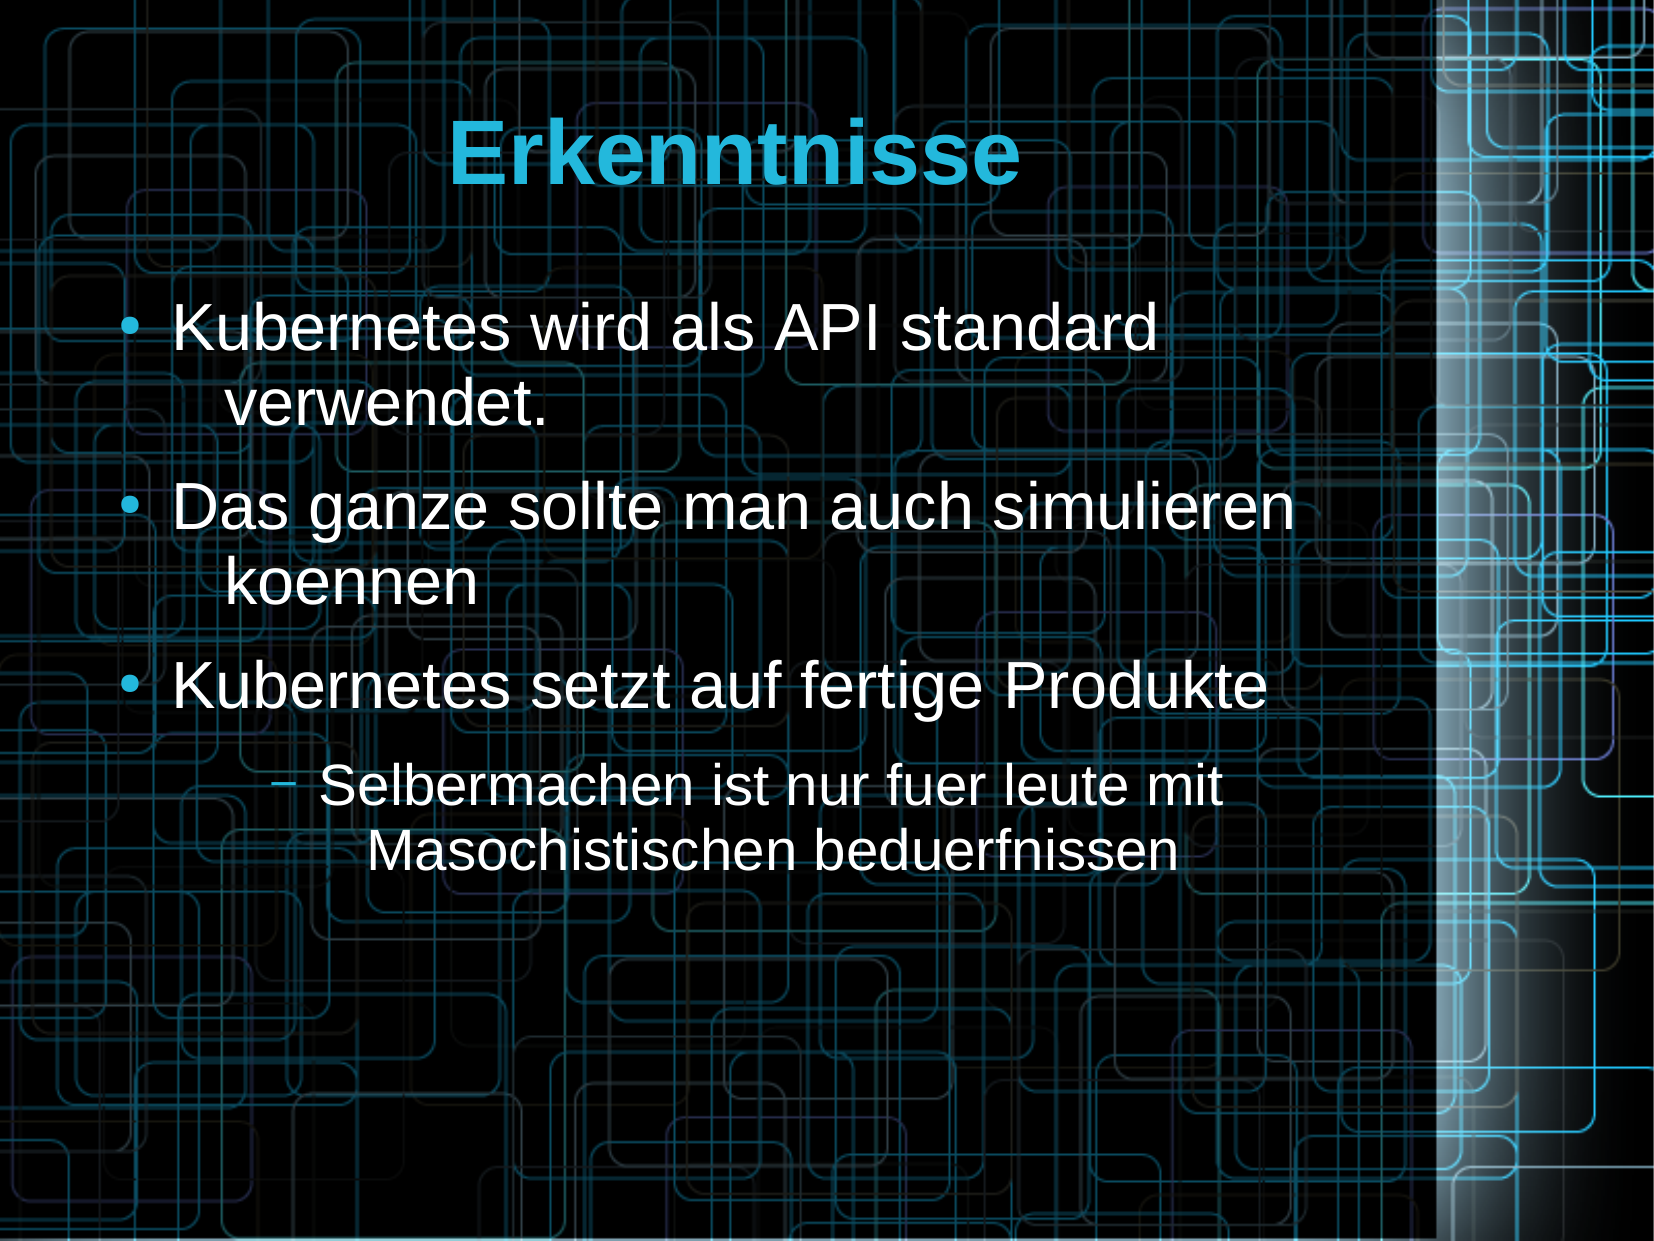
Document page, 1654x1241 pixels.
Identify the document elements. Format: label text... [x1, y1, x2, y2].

list Kubernetes wird als API standard verwendet. Das ganze sollte man auch simulieren koennen Kubernetes setzt auf fertige Produkte Selbermachen ist nur fuer leute mit Masochistischen beduerfnissen [82, 290, 1388, 1010]
picture [0, 0, 1654, 1241]
title Erkenntnisse [82, 49, 1388, 257]
